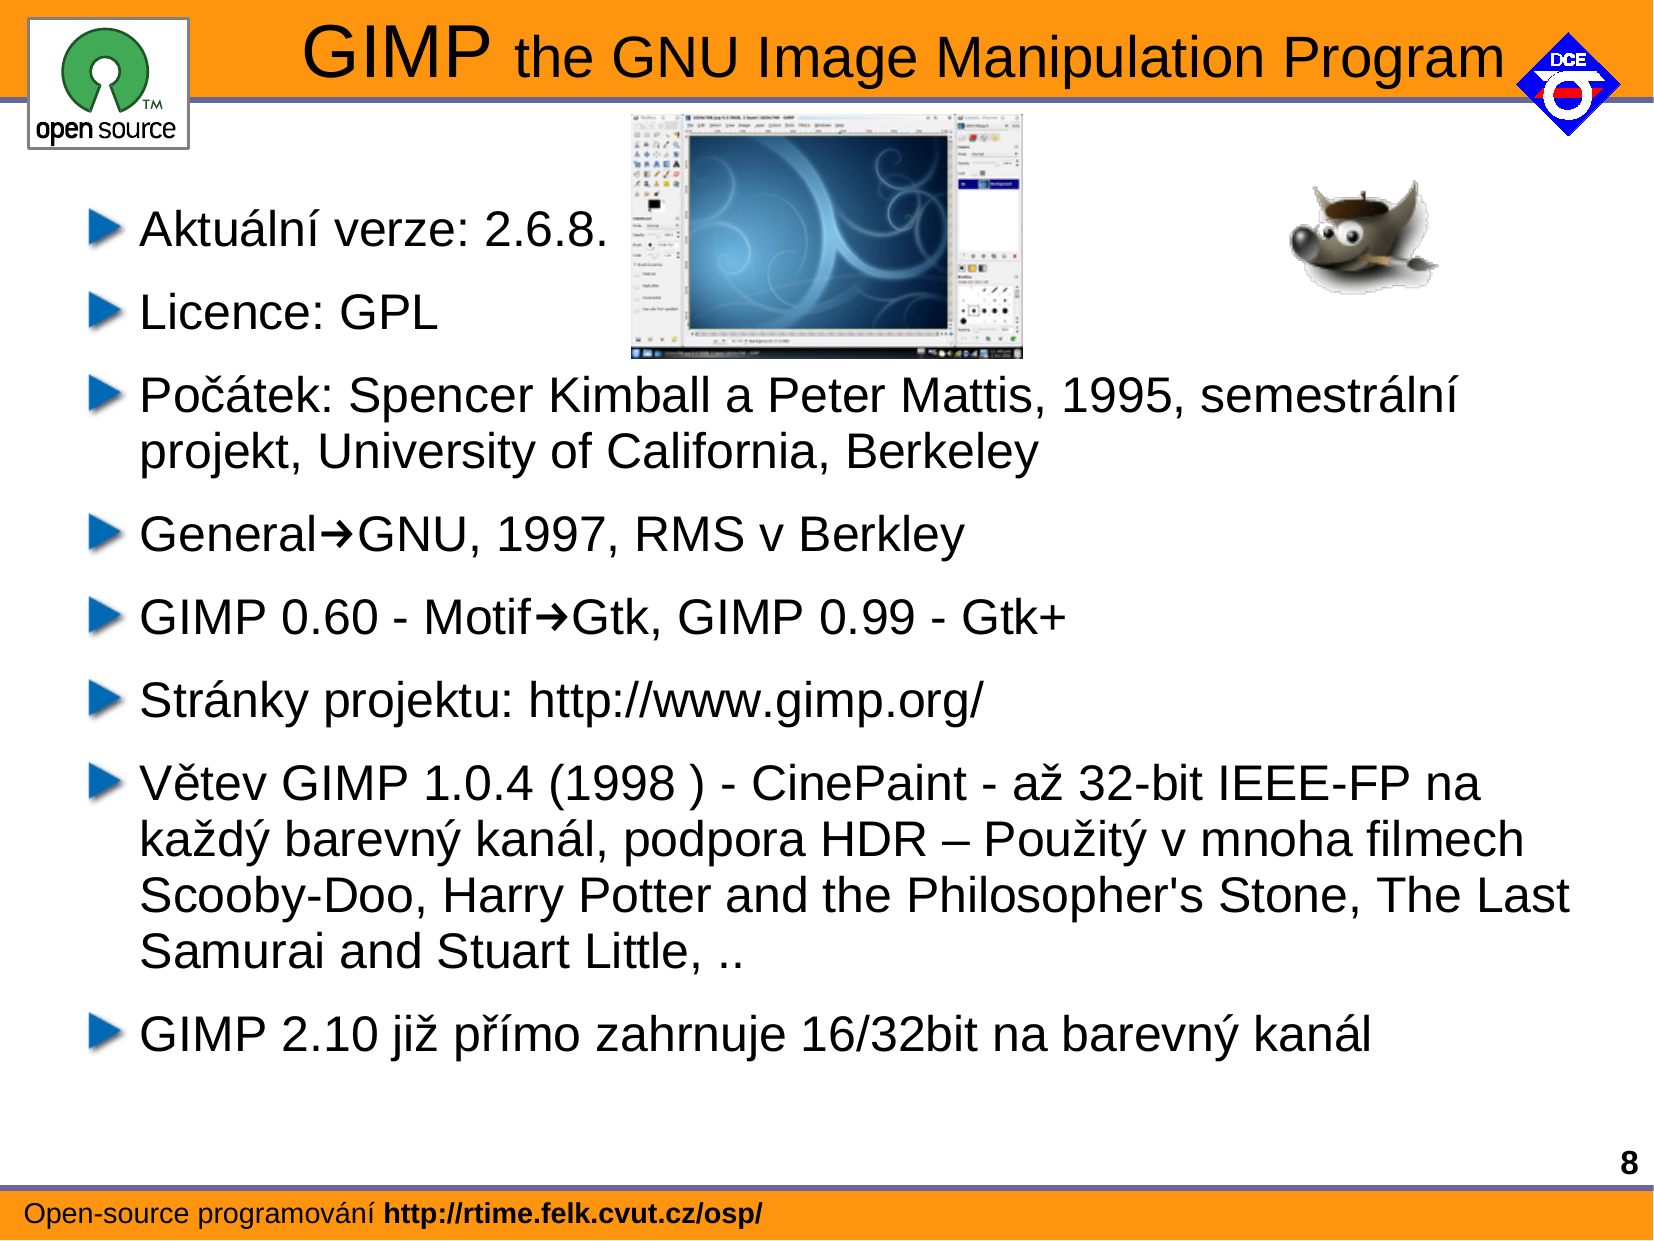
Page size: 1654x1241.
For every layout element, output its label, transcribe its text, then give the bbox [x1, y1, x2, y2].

picture [631, 114, 1023, 359]
picture [1274, 152, 1462, 326]
list Aktuální verze: 2.6.8. Licence: GPL Počátek: Spencer Kimball a Peter Mattis, 1995, semestrální projekt, University of California, Berkeley General→GNU, 1997, RMS v Berkley GIMP 0.60 - Motif→Gtk, GIMP 0.99 - Gtk+ Stránky projektu: http://www.gimp.org/ Větev GIMP 1.0.4 (1998 ) - CinePaint - až 32-bit IEEE-FP na každý barevný kanál, podpora HDR – Použitý v mnoha filmech Scooby-Doo, Harry Potter and the Philosopher's Stone, The Last Samurai and Stuart Little, .. GIMP 2.10 již přímo zahrnuje 16/32bit na barevný kanál [68, 201, 1592, 1140]
title GIMP the GNU Image Manipulation Program [178, 4, 1631, 98]
